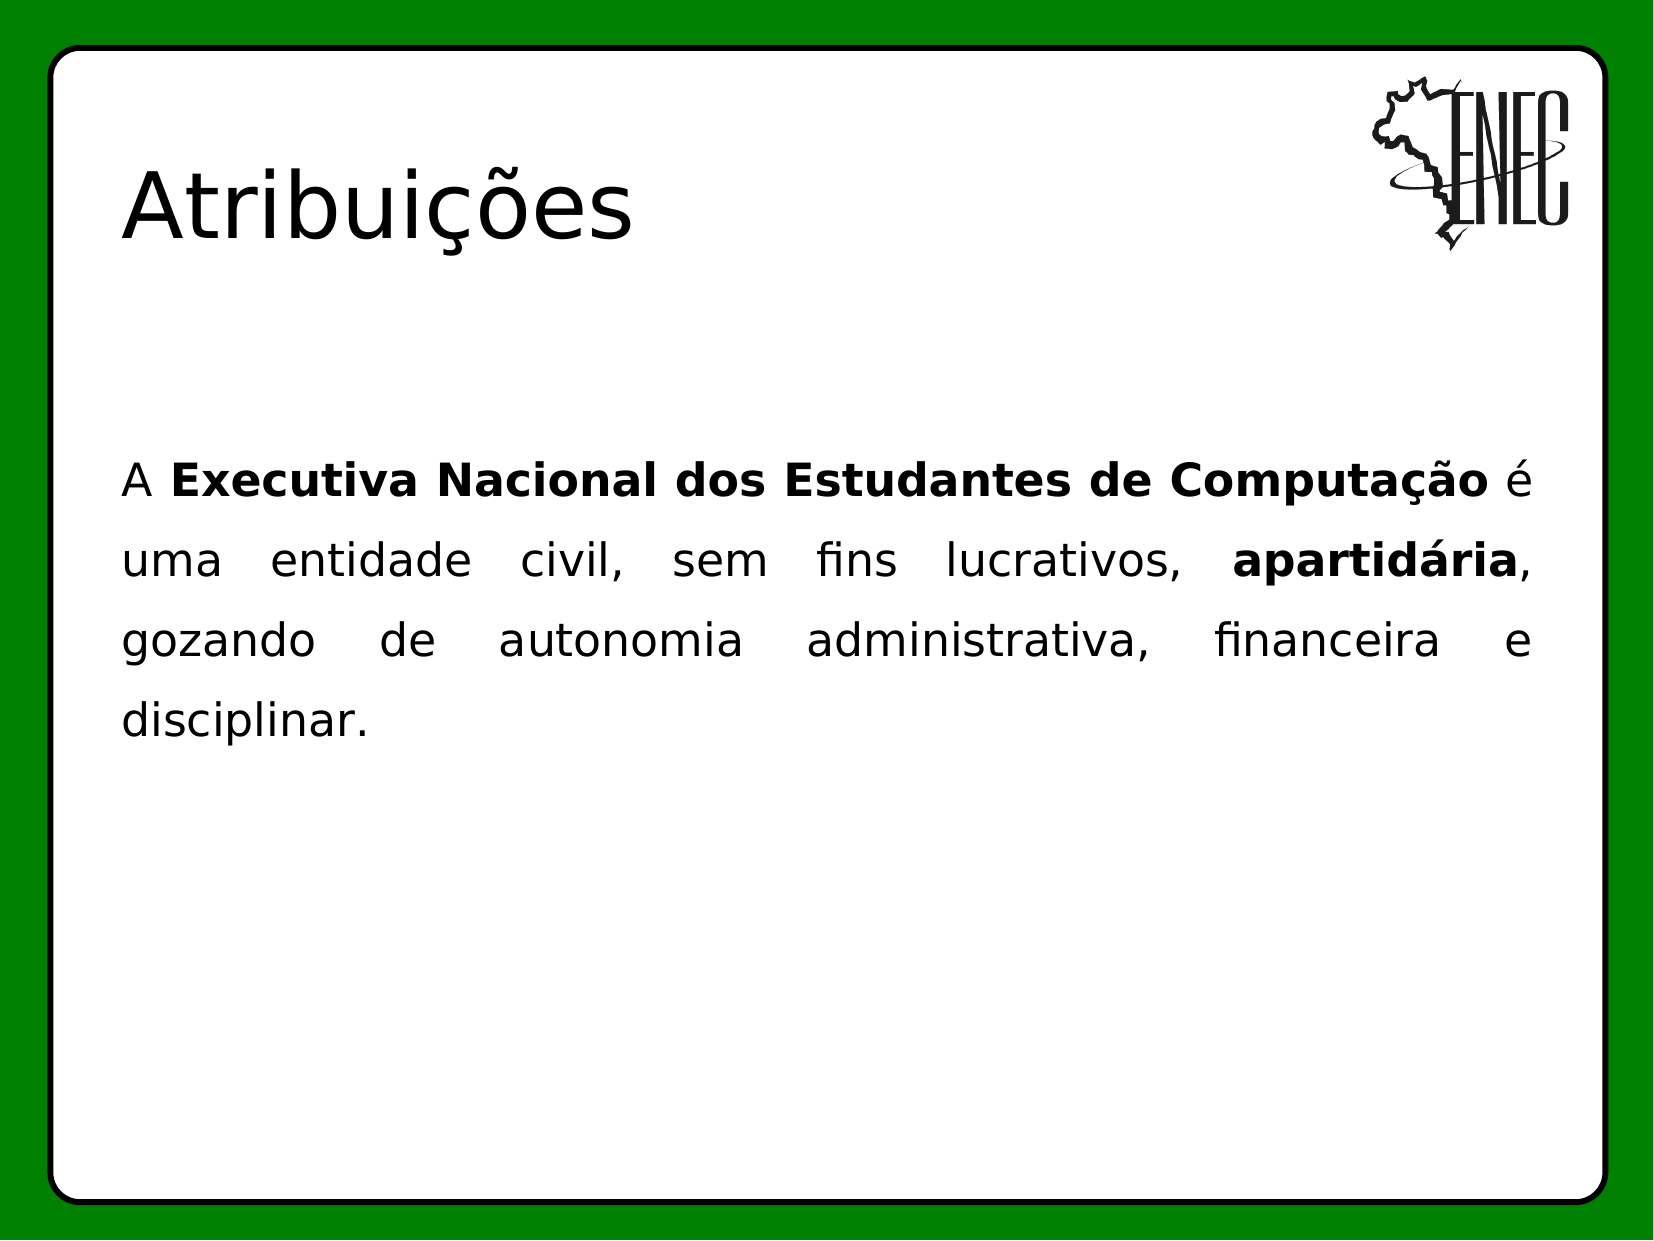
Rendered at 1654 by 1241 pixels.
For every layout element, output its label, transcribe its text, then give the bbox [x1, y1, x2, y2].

picture [1367, 71, 1574, 273]
title Atribuições [121, 102, 829, 311]
list A Executiva Nacional dos Estudantes de Computação é uma entidade civil, sem fins lucrativos, apartidária, gozando de autonomia administrativa, financeira e disciplinar. [121, 344, 1534, 1127]
